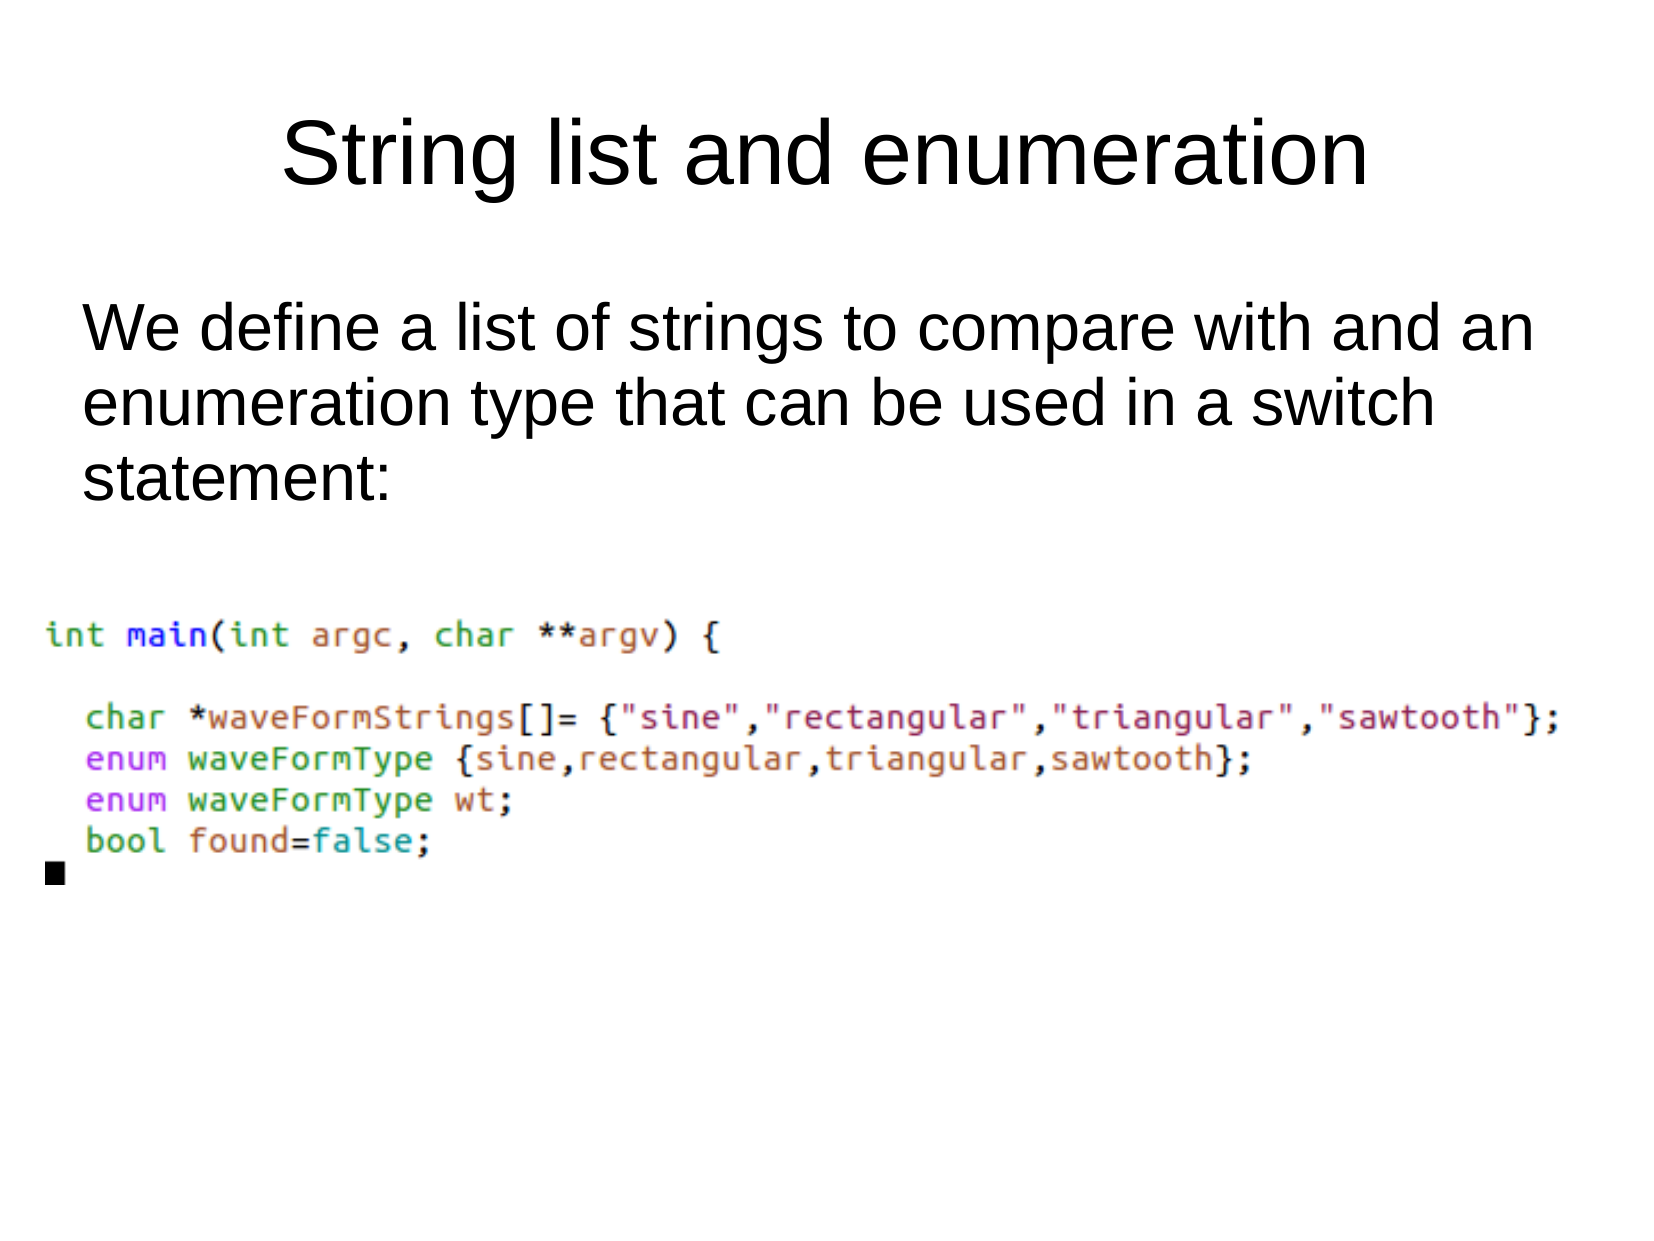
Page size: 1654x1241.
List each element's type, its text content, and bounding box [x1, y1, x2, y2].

picture [45, 599, 1587, 886]
title String list and enumeration [82, 49, 1571, 257]
list We define a list of strings to compare with and an enumeration type that can be used in a switch statement: [82, 290, 1571, 556]
